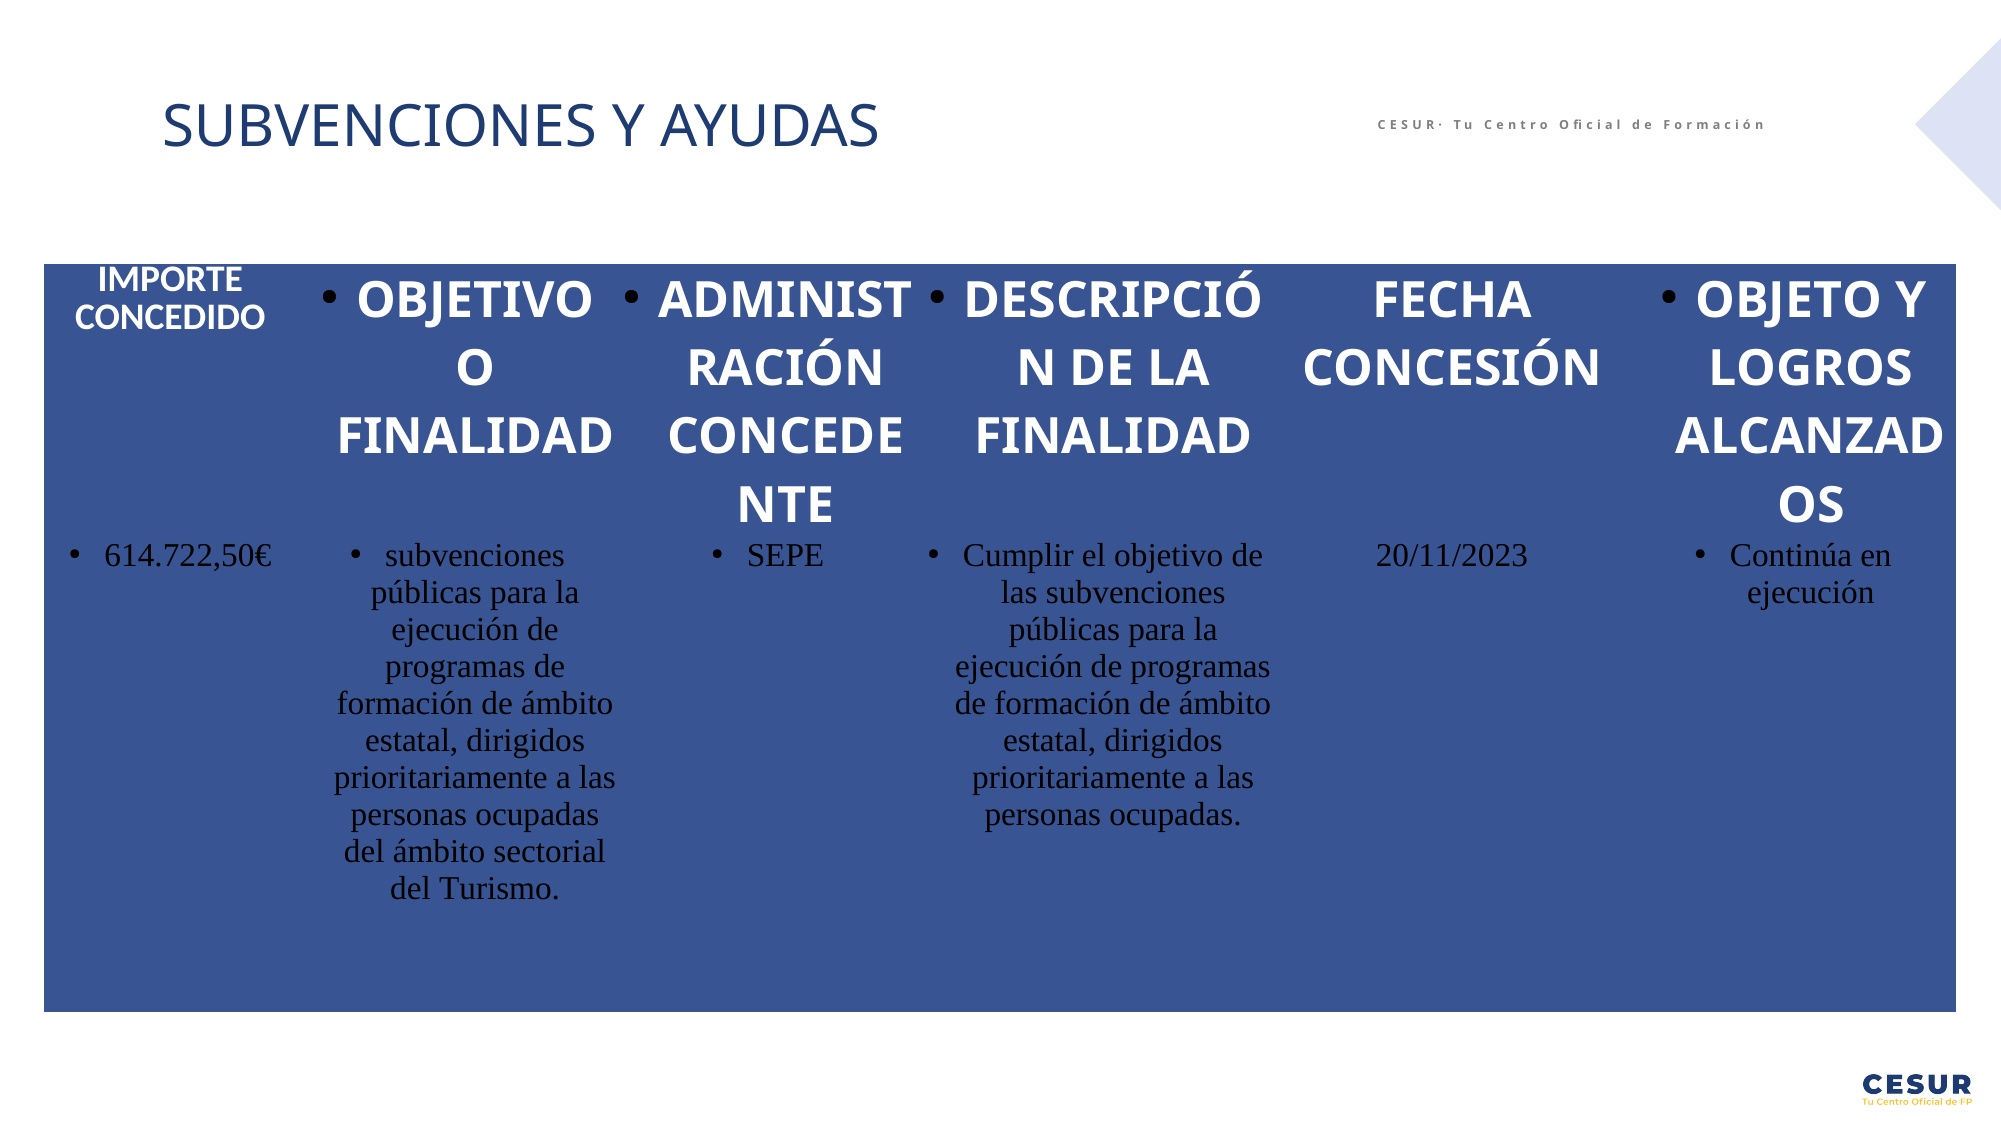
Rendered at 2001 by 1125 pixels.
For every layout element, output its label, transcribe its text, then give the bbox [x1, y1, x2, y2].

table_header OBJETO Y LOGROS ALCANZADOS [1630, 264, 1956, 537]
table_header ADMINISTRACIÓN CONCEDENTE [618, 264, 917, 537]
table_header FECHA CONCESIÓN [1274, 264, 1630, 537]
table_cell Cumplir el objetivo de las subvenciones públicas para la ejecución de programas de formación de ámbito estatal, dirigidos prioritariamente a las personas ocupadas. [917, 537, 1274, 1012]
table_header OBJETIVO O FINALIDAD [297, 264, 618, 537]
table_header IMPORTE CONCEDIDO [44, 264, 297, 537]
title SUBVENCIONES Y AYUDAS [147, 88, 1103, 165]
table_cell 20/11/2023 [1274, 537, 1630, 1012]
table_cell SEPE [618, 537, 917, 1012]
table_cell Continúa en ejecución [1630, 537, 1956, 1012]
table_cell subvenciones públicas para la ejecución de programas de formación de ámbito estatal, dirigidos prioritariamente a las personas ocupadas del ámbito sectorial del Turismo. [297, 537, 618, 1012]
table_cell 614.722,50€ [44, 537, 297, 1012]
table_header DESCRIPCIÓN DE LA FINALIDAD [917, 264, 1274, 537]
